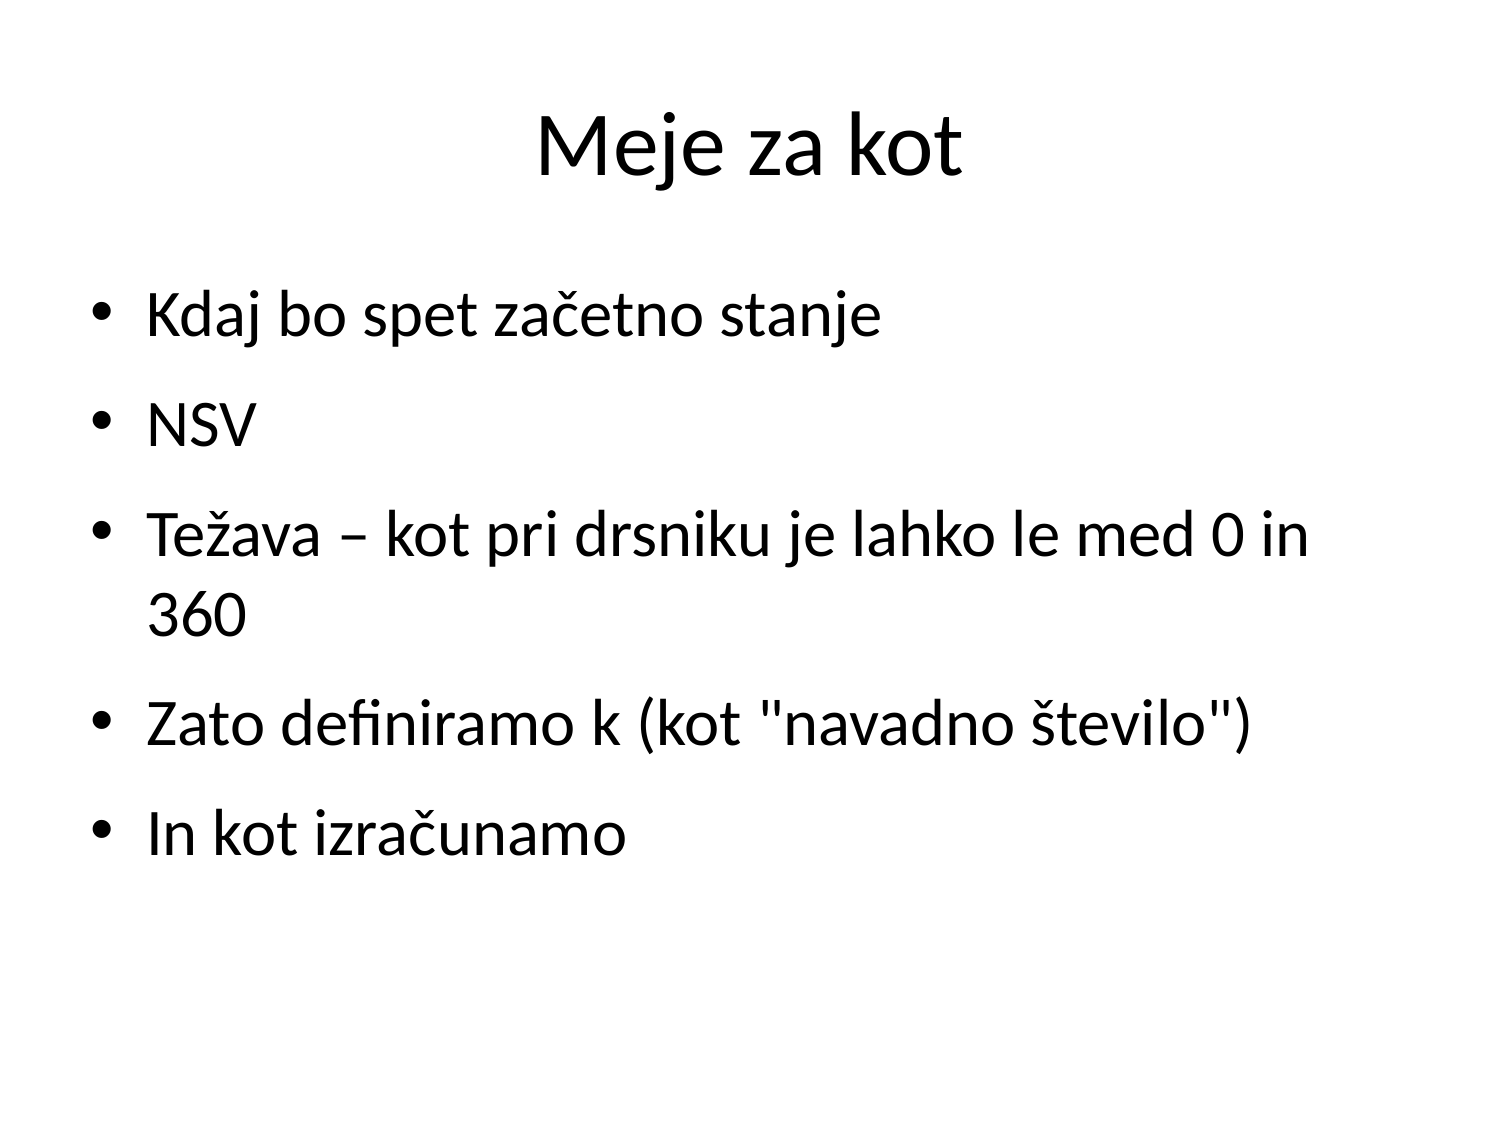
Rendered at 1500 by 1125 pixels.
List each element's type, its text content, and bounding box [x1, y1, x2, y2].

title Meje za kot [75, 45, 1425, 233]
list Kdaj bo spet začetno stanje NSV Težava – kot pri drsniku je lahko le med 0 in 360 Zato definiramo k (kot "navadno število") In kot izračunamo [75, 262, 1425, 1005]
